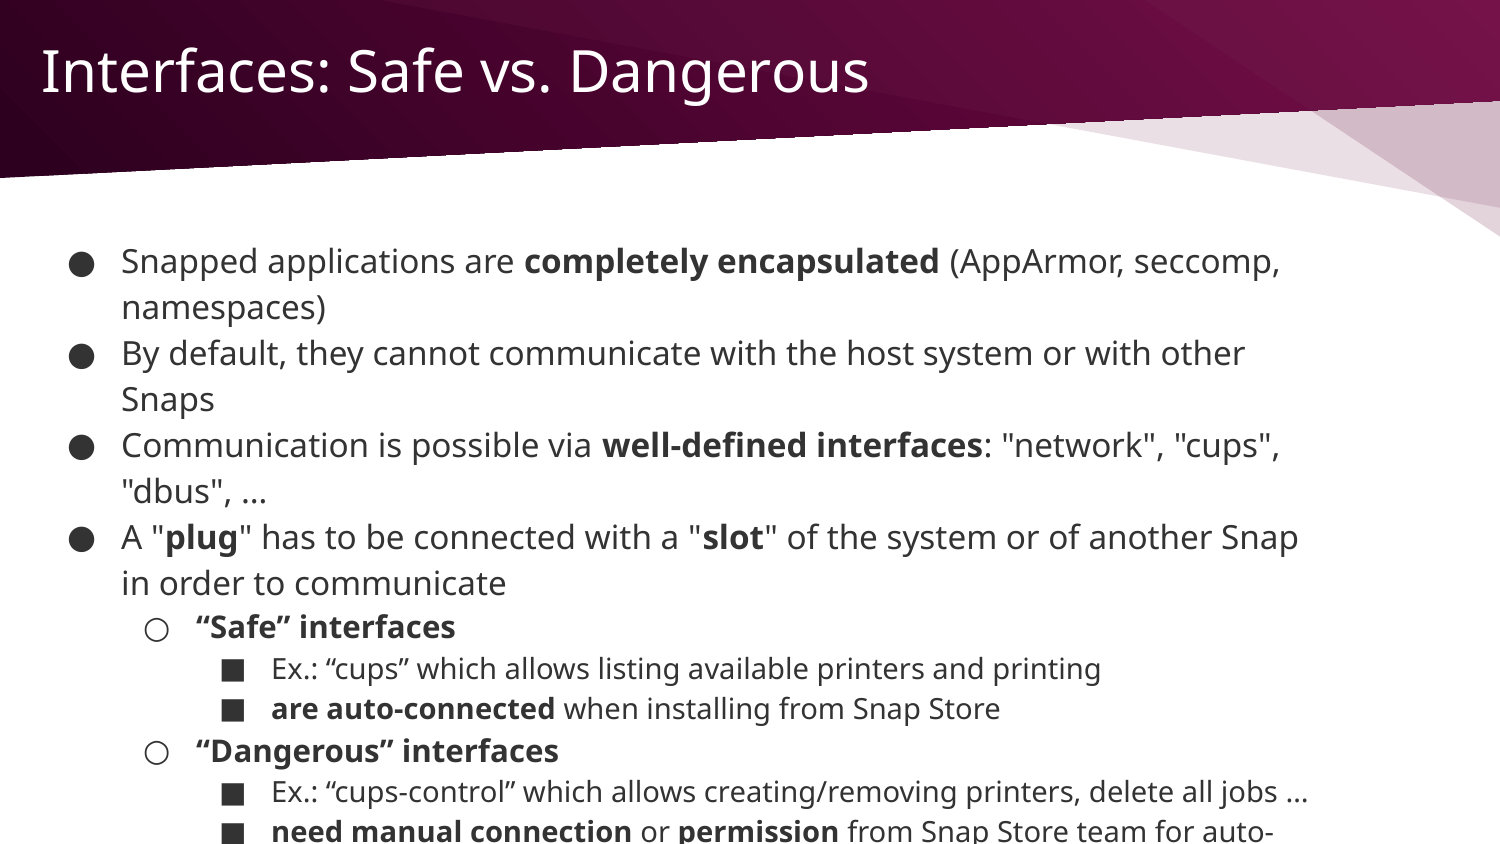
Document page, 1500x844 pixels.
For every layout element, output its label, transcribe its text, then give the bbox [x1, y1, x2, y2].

list Snapped applications are completely encapsulated (AppArmor, seccomp, namespaces) By default, they cannot communicate with the host system or with other Snaps Communication is possible via well-defined interfaces: "network", "cups", "dbus", … A "plug" has to be connected with a "slot" of the system or of another Snap in order to communicate “Safe” interfaces Ex.: “cups” which allows listing available printers and printing are auto-connected when installing from Snap Store “Dangerous” interfaces Ex.: “cups-control” which allows creating/removing printers, delete all jobs … need manual connection or permission from Snap Store team for auto-connection [35, 229, 1324, 789]
title Interfaces: Safe vs. Dangerous [41, 5, 1336, 134]
